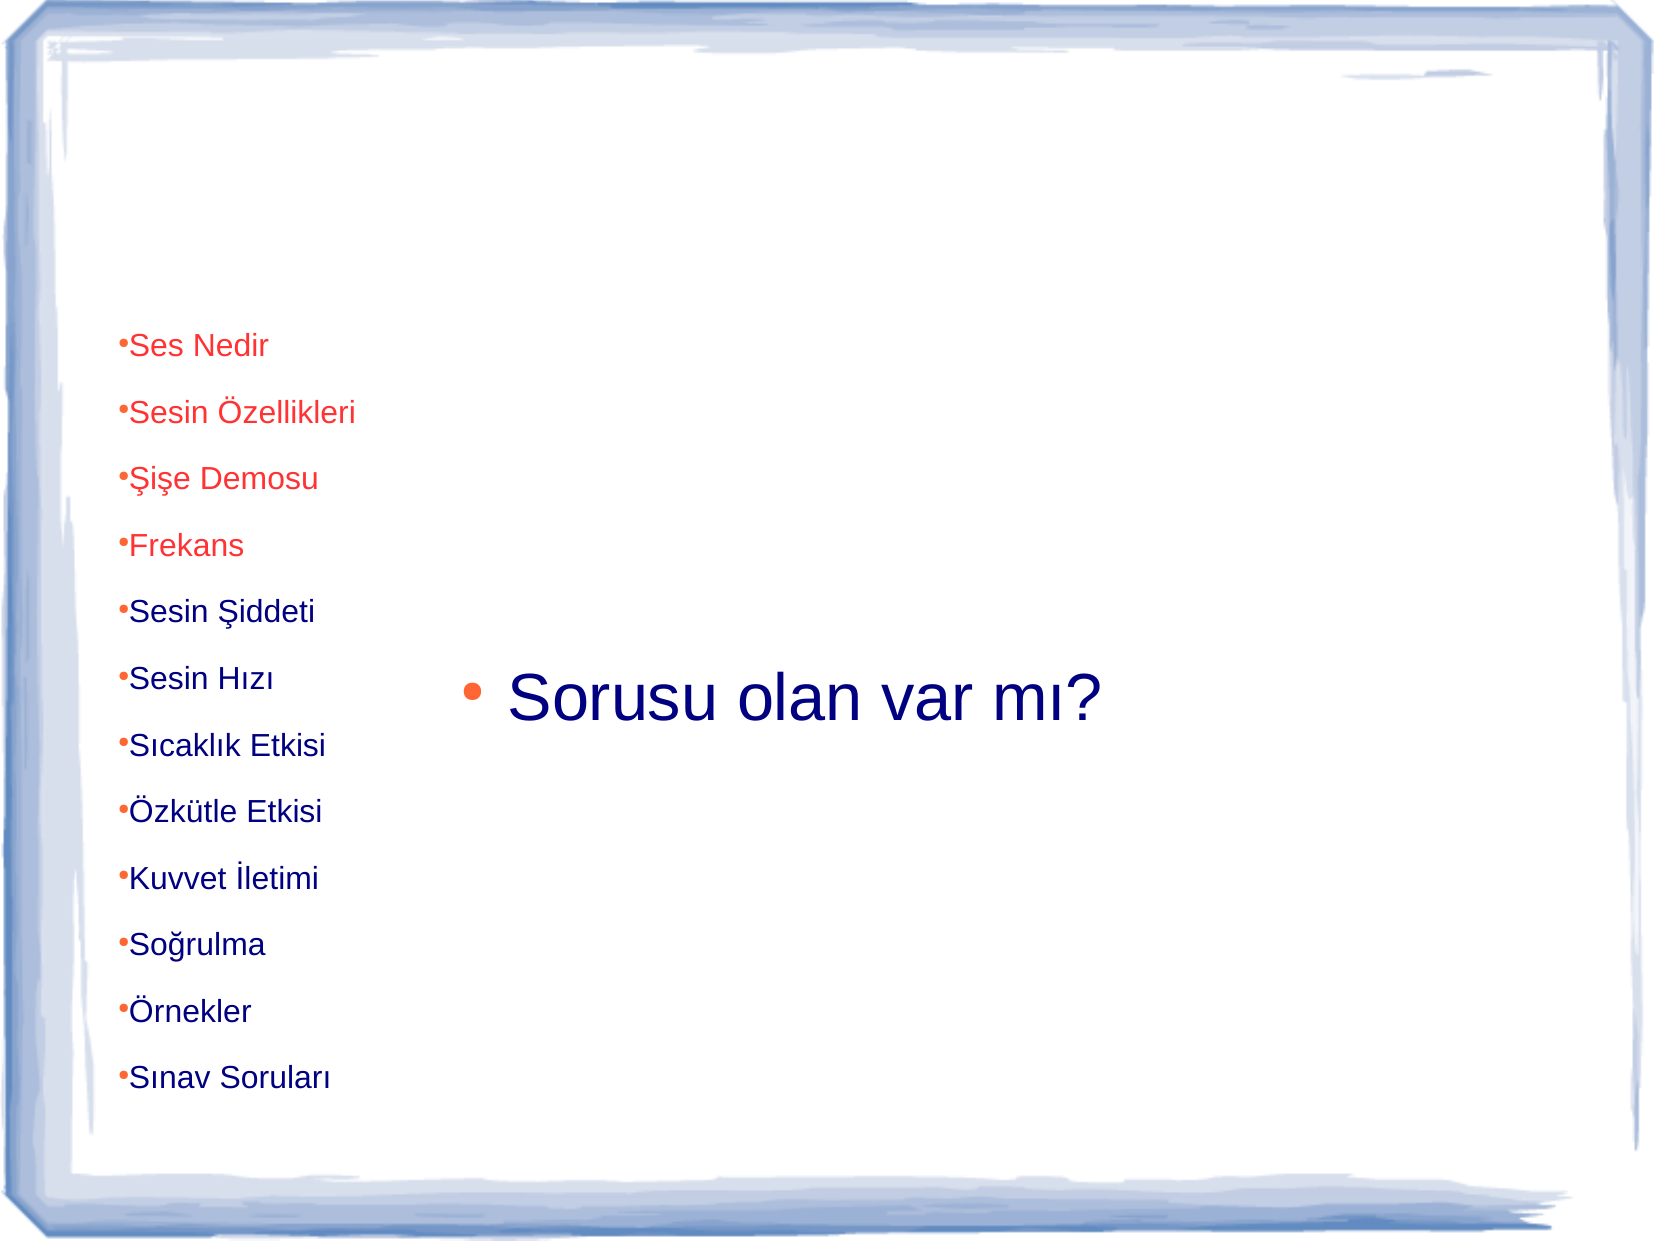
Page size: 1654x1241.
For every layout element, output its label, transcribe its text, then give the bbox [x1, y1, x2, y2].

list Ses Nedir Sesin Özellikleri Şişe Demosu Frekans Sesin Şiddeti Sesin Hızı Sıcaklık Etkisi Özkütle Etkisi Kuvvet İletimi Soğrulma Örnekler Sınav Soruları [118, 324, 438, 1097]
list Sorusu olan var mı? [460, 324, 1572, 1004]
